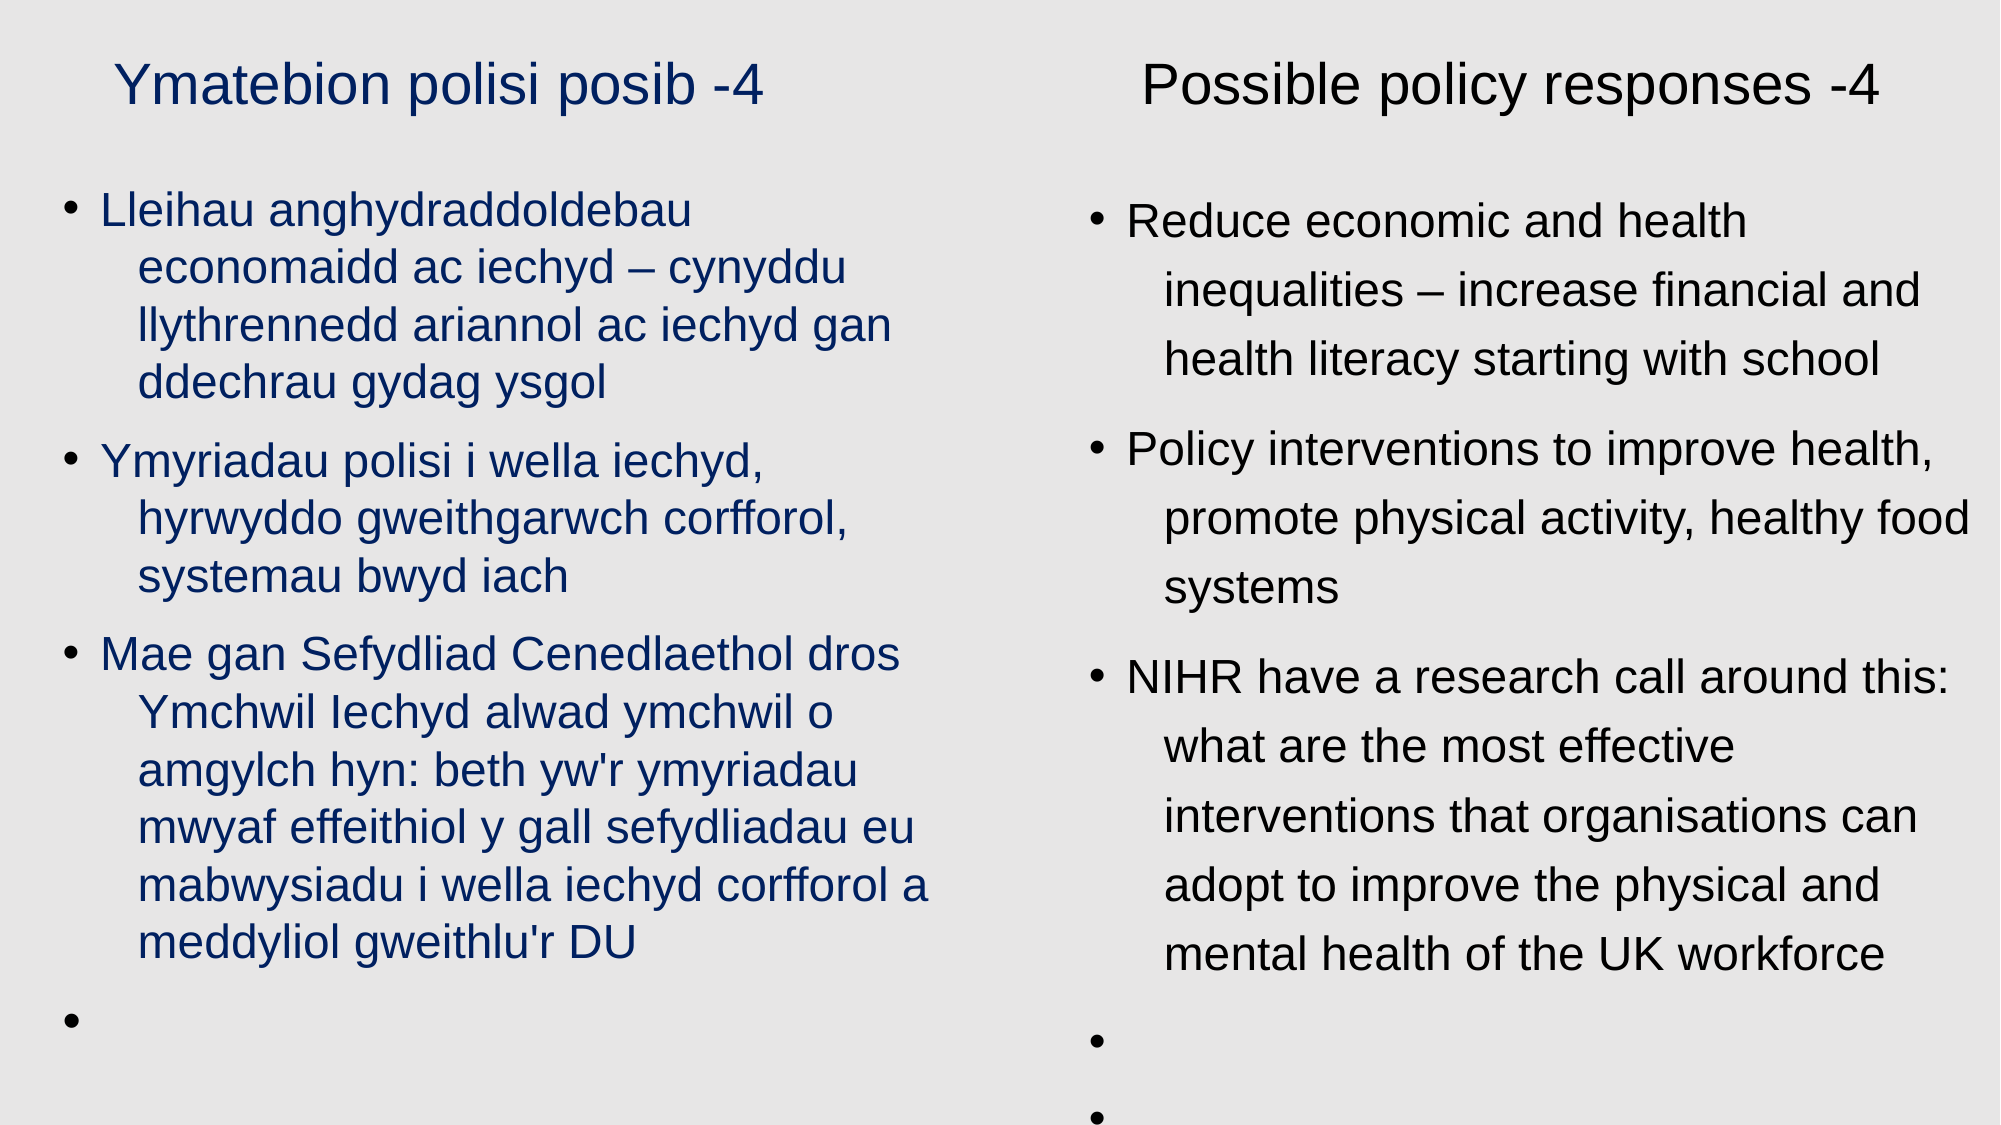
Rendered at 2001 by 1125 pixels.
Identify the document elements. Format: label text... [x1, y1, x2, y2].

text_box Ymatebion polisi posib -4 [98, 0, 874, 171]
text_box Lleihau anghydraddoldebau economaidd ac iechyd – cynyddu llythrennedd ariannol ac iechyd gan ddechrau gydag ysgol Ymyriadau polisi i wella iechyd, hyrwyddo gweithgarwch corfforol, systemau bwyd iach Mae gan Sefydliad Cenedlaethol dros Ymchwil Iechyd alwad ymchwil o amgylch hyn: beth yw'r ymyriadau mwyaf effeithiol y gall sefydliadau eu mabwysiadu i wella iechyd corfforol a meddyliol gweithlu'r DU [47, 170, 974, 1125]
list Reduce economic and health inequalities – increase financial and health literacy starting with school Policy interventions to improve health, promote physical activity, healthy food systems NIHR have a research call around this: what are the most effective interventions that organisations can adopt to improve the physical and mental health of the UK workforce [1073, 170, 2000, 1125]
title Possible policy responses -4 [1126, 0, 1902, 171]
